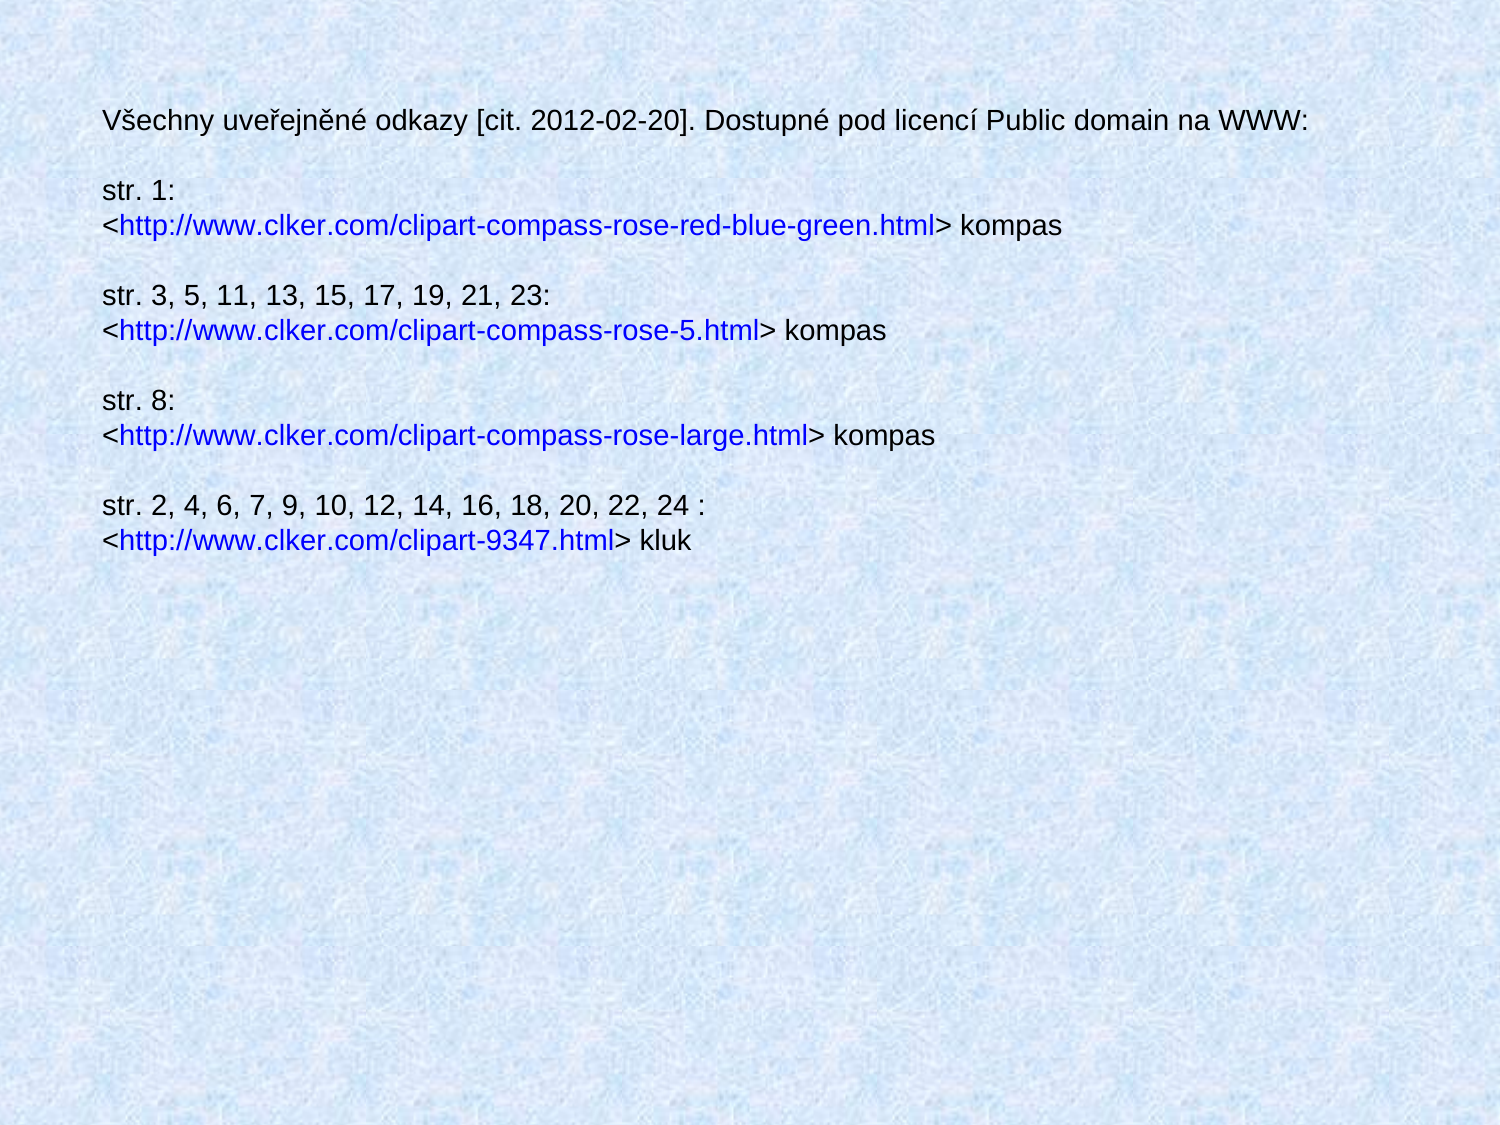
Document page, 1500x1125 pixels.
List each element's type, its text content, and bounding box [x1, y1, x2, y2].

text_box Všechny uveřejněné odkazy [cit. 2012-02-20]. Dostupné pod licencí Public domain na WWW: str. 1: <http://www.clker.com/clipart-compass-rose-red-blue-green.html> kompas str. 3, 5, 11, 13, 15, 17, 19, 21, 23: <http://www.clker.com/clipart-compass-rose-5.html> kompas str. 8: <http://www.clker.com/clipart-compass-rose-large.html> kompas str. 2, 4, 6, 7, 9, 10, 12, 14, 16, 18, 20, 22, 24 : <http://www.clker.com/clipart-9347.html> kluk [87, 58, 1447, 1019]
picture [0, 0, 1500, 1125]
